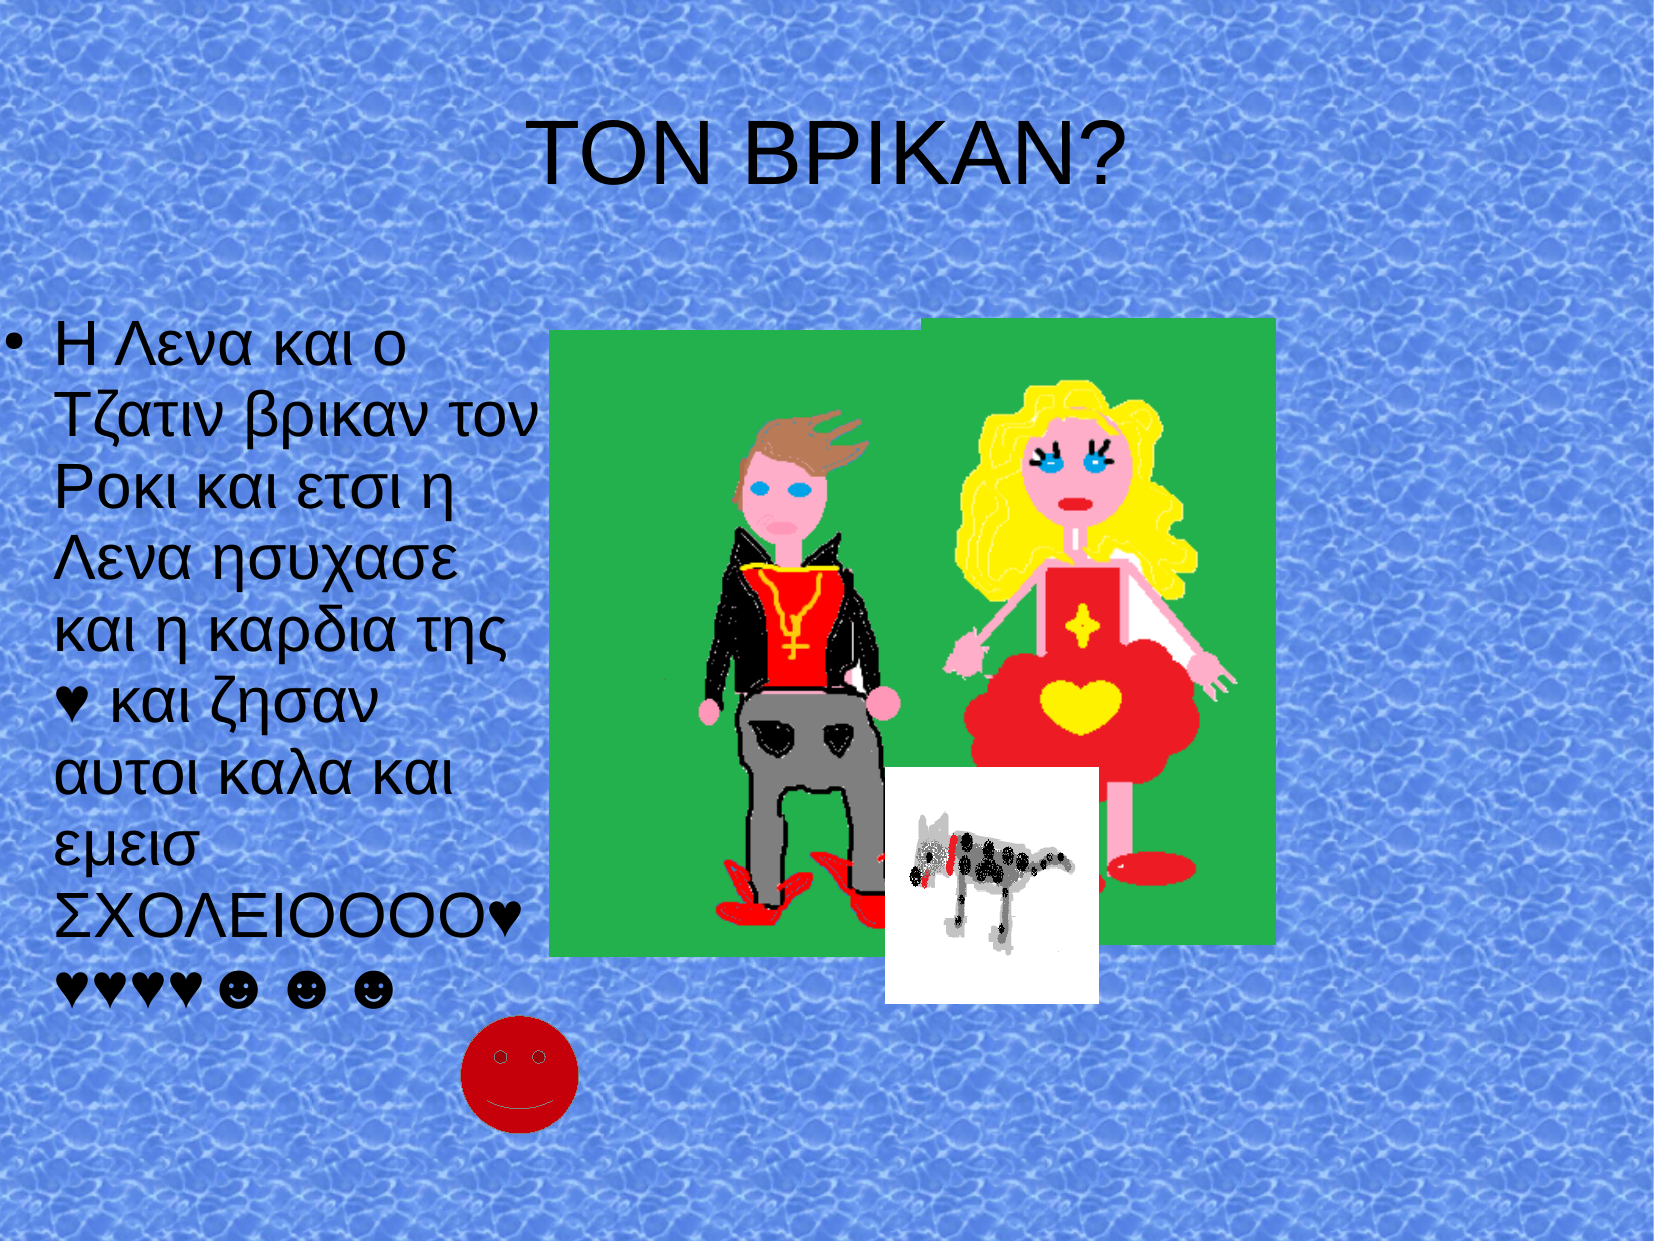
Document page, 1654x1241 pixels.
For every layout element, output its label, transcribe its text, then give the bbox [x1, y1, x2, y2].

list Η Λενα και ο Τζατιν βρικαν τον Ροκι και ετσι η Λενα ησυχασε και η καρδια της ♥ και ζησαν αυτοι καλα και εμεισ ΣΧΟΛΕΙΟΟΟΟ♥♥♥♥♥☻☻☻ [0, 307, 544, 1027]
title ΤΟΝ ΒΡΙΚΑΝ? [82, 49, 1571, 257]
picture [0, 0, 1654, 1241]
text_box [460, 1015, 579, 1134]
